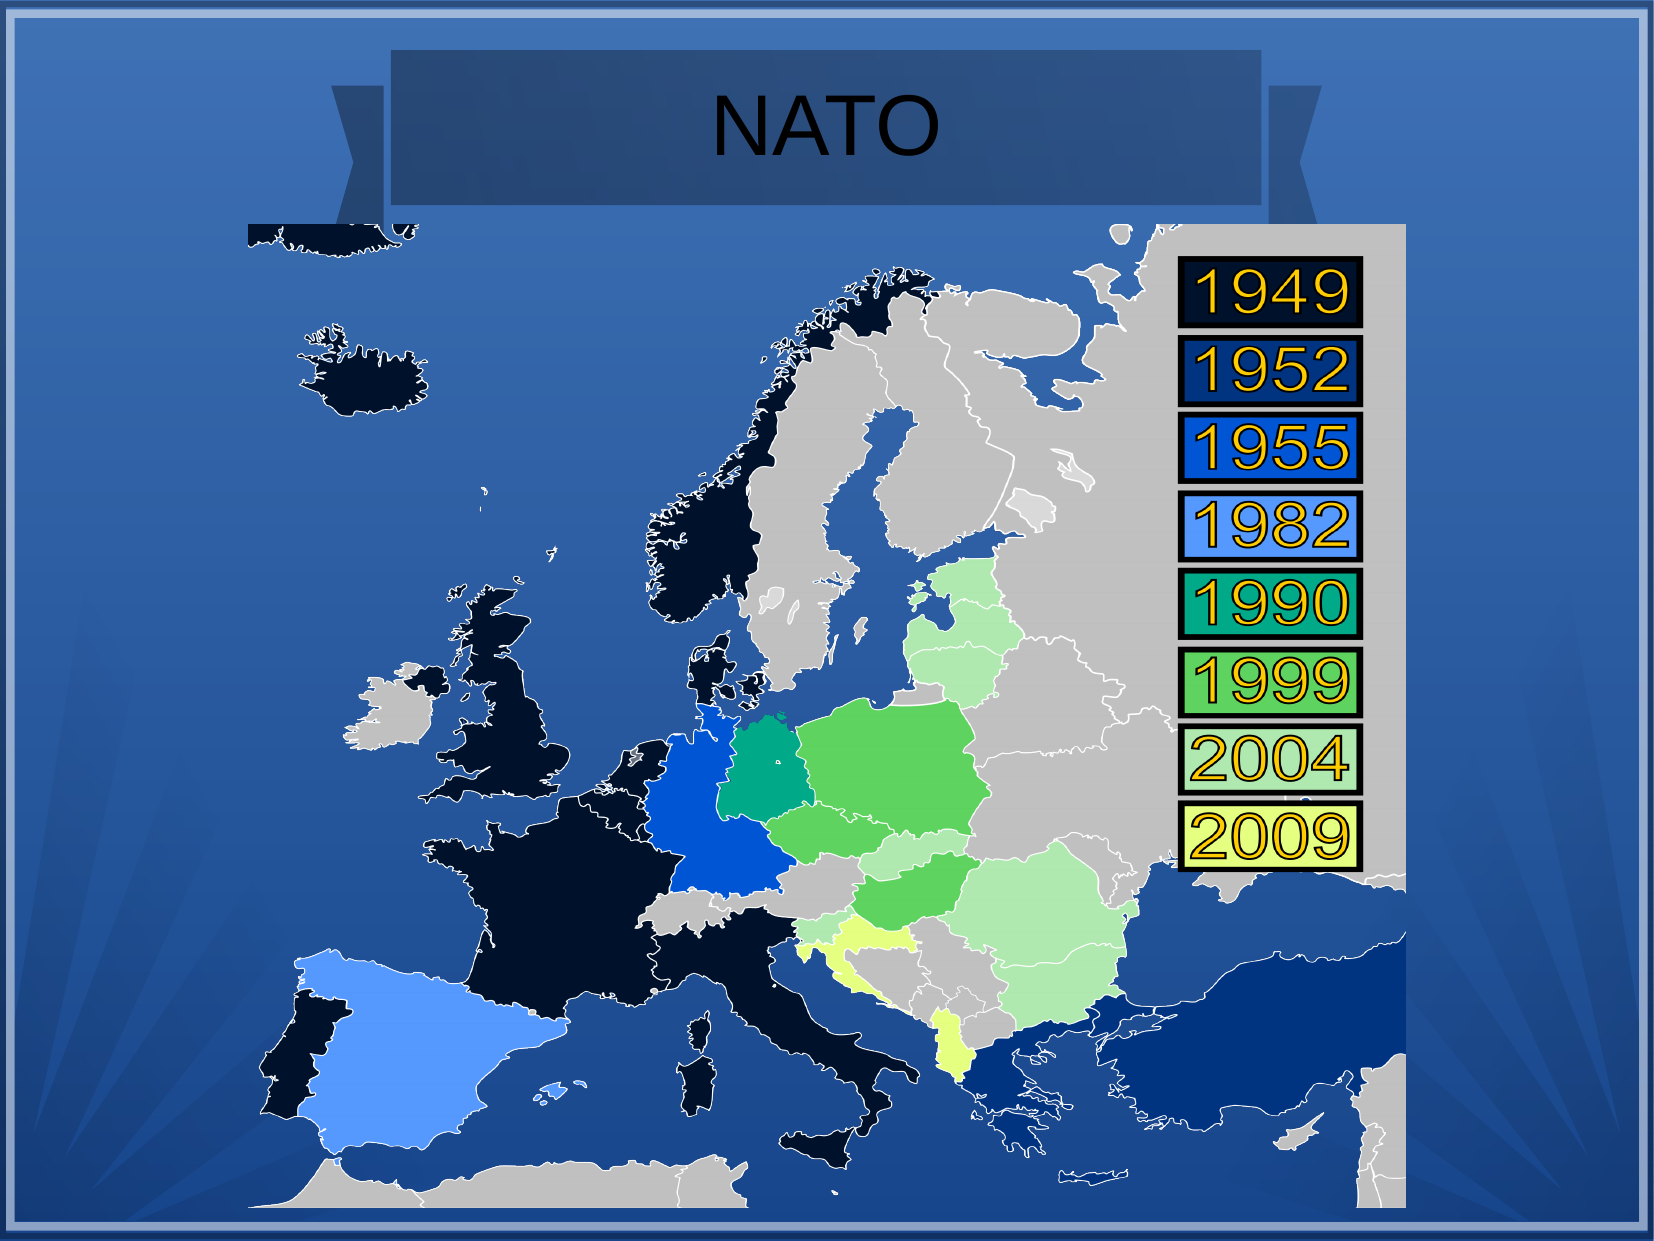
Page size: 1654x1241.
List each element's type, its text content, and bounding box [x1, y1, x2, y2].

picture [248, 224, 1406, 1208]
title NATO [389, 47, 1264, 205]
